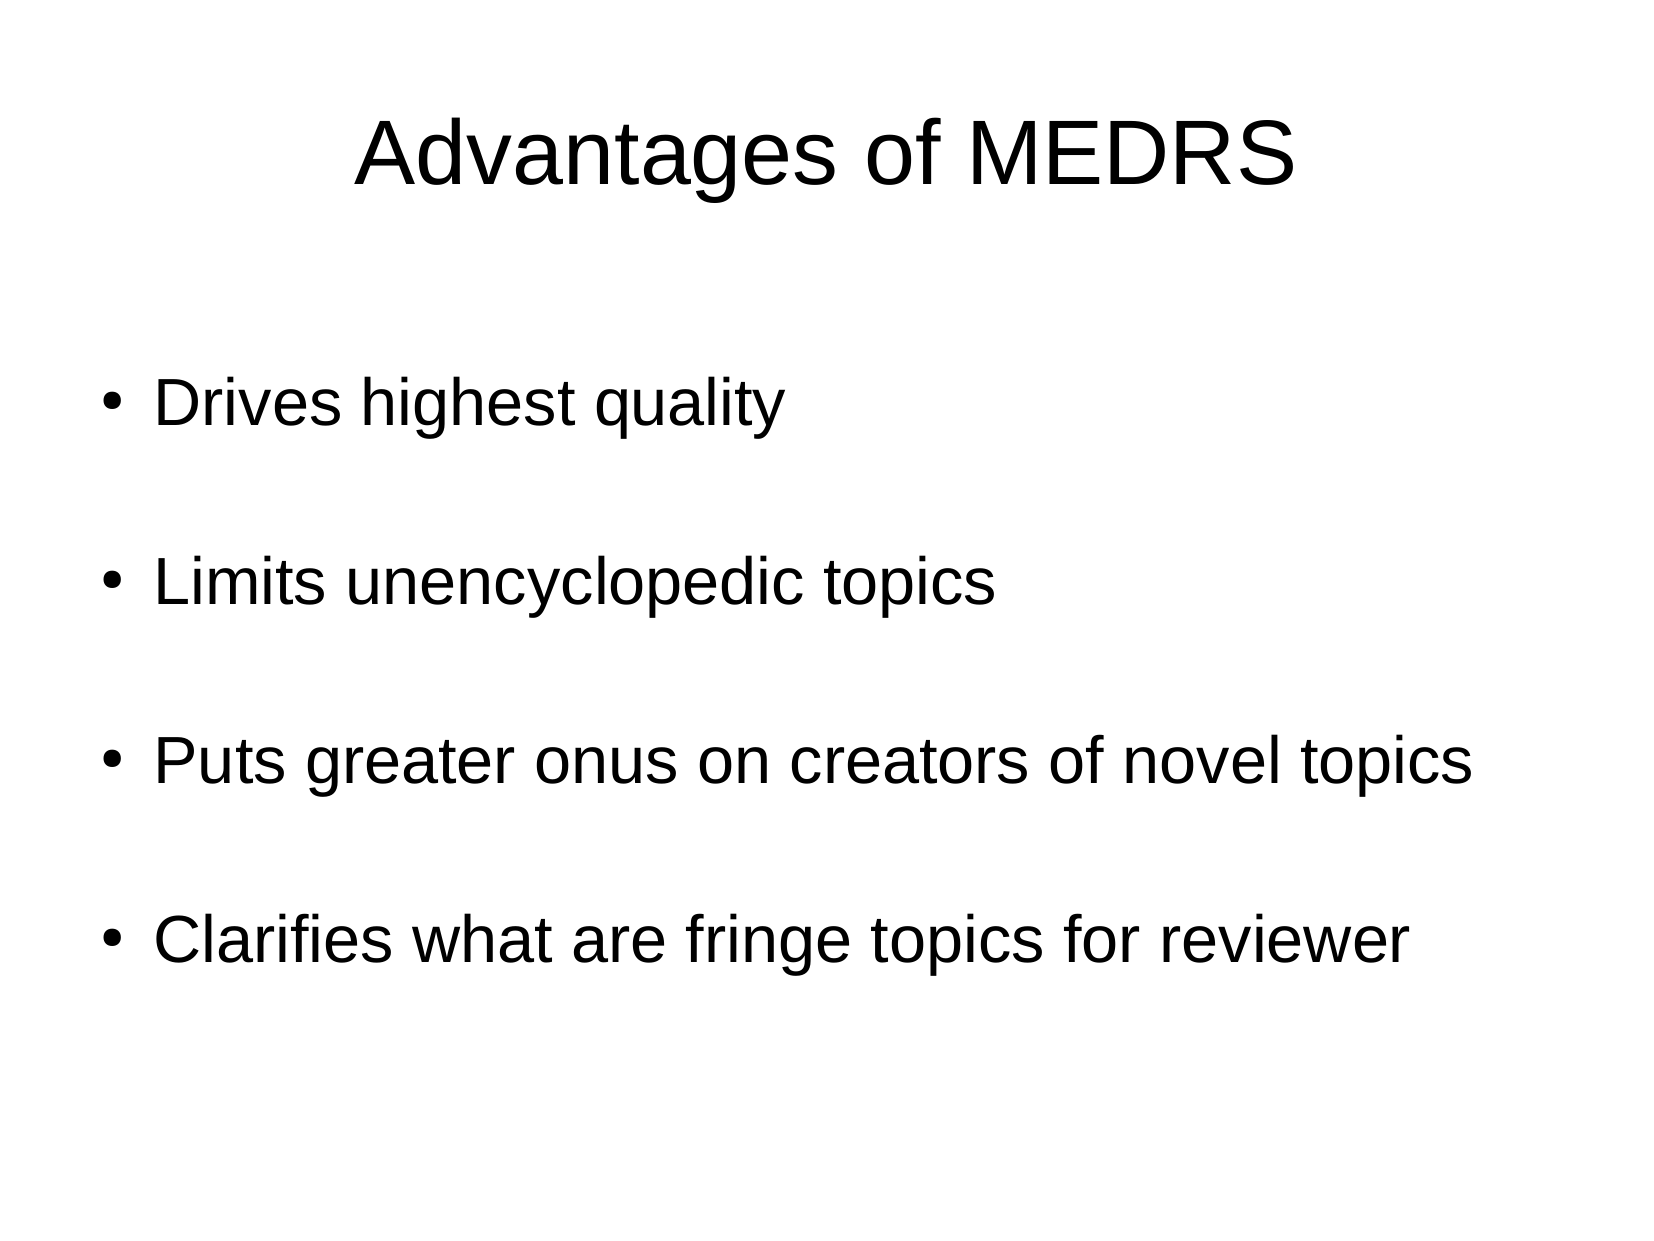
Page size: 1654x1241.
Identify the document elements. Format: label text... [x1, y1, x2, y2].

title Advantages of MEDRS [82, 49, 1571, 257]
list Drives highest quality Limits unencyclopedic topics Puts greater onus on creators of novel topics Clarifies what are fringe topics for reviewer [82, 290, 1571, 1109]
